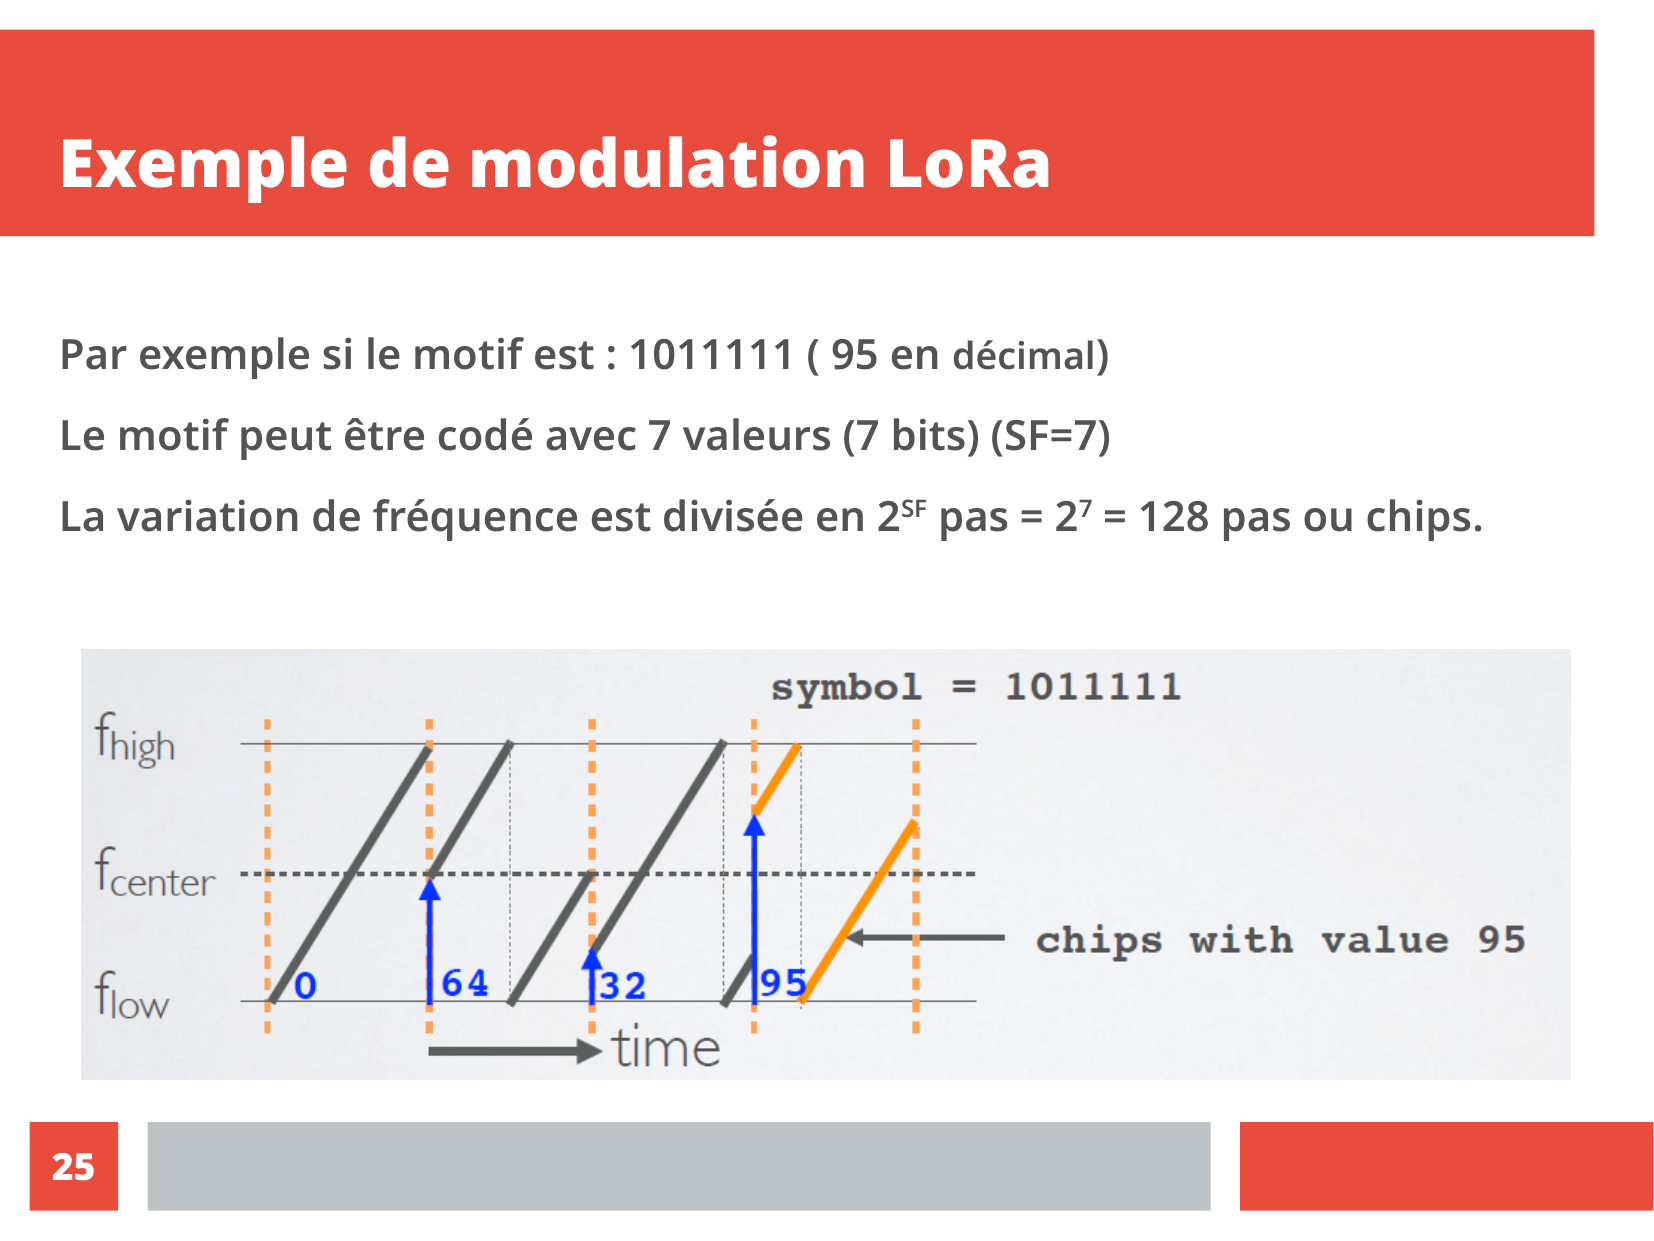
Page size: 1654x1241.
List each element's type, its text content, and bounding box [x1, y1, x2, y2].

title Exemple de modulation LoRa [59, 59, 1595, 207]
list Par exemple si le motif est : 1011111 ( 95 en décimal) Le motif peut être codé avec 7 valeurs (7 bits) (SF=7) La variation de fréquence est divisée en 2SF pas = 27 = 128 pas ou chips. [59, 324, 1565, 626]
picture [81, 649, 1571, 1080]
